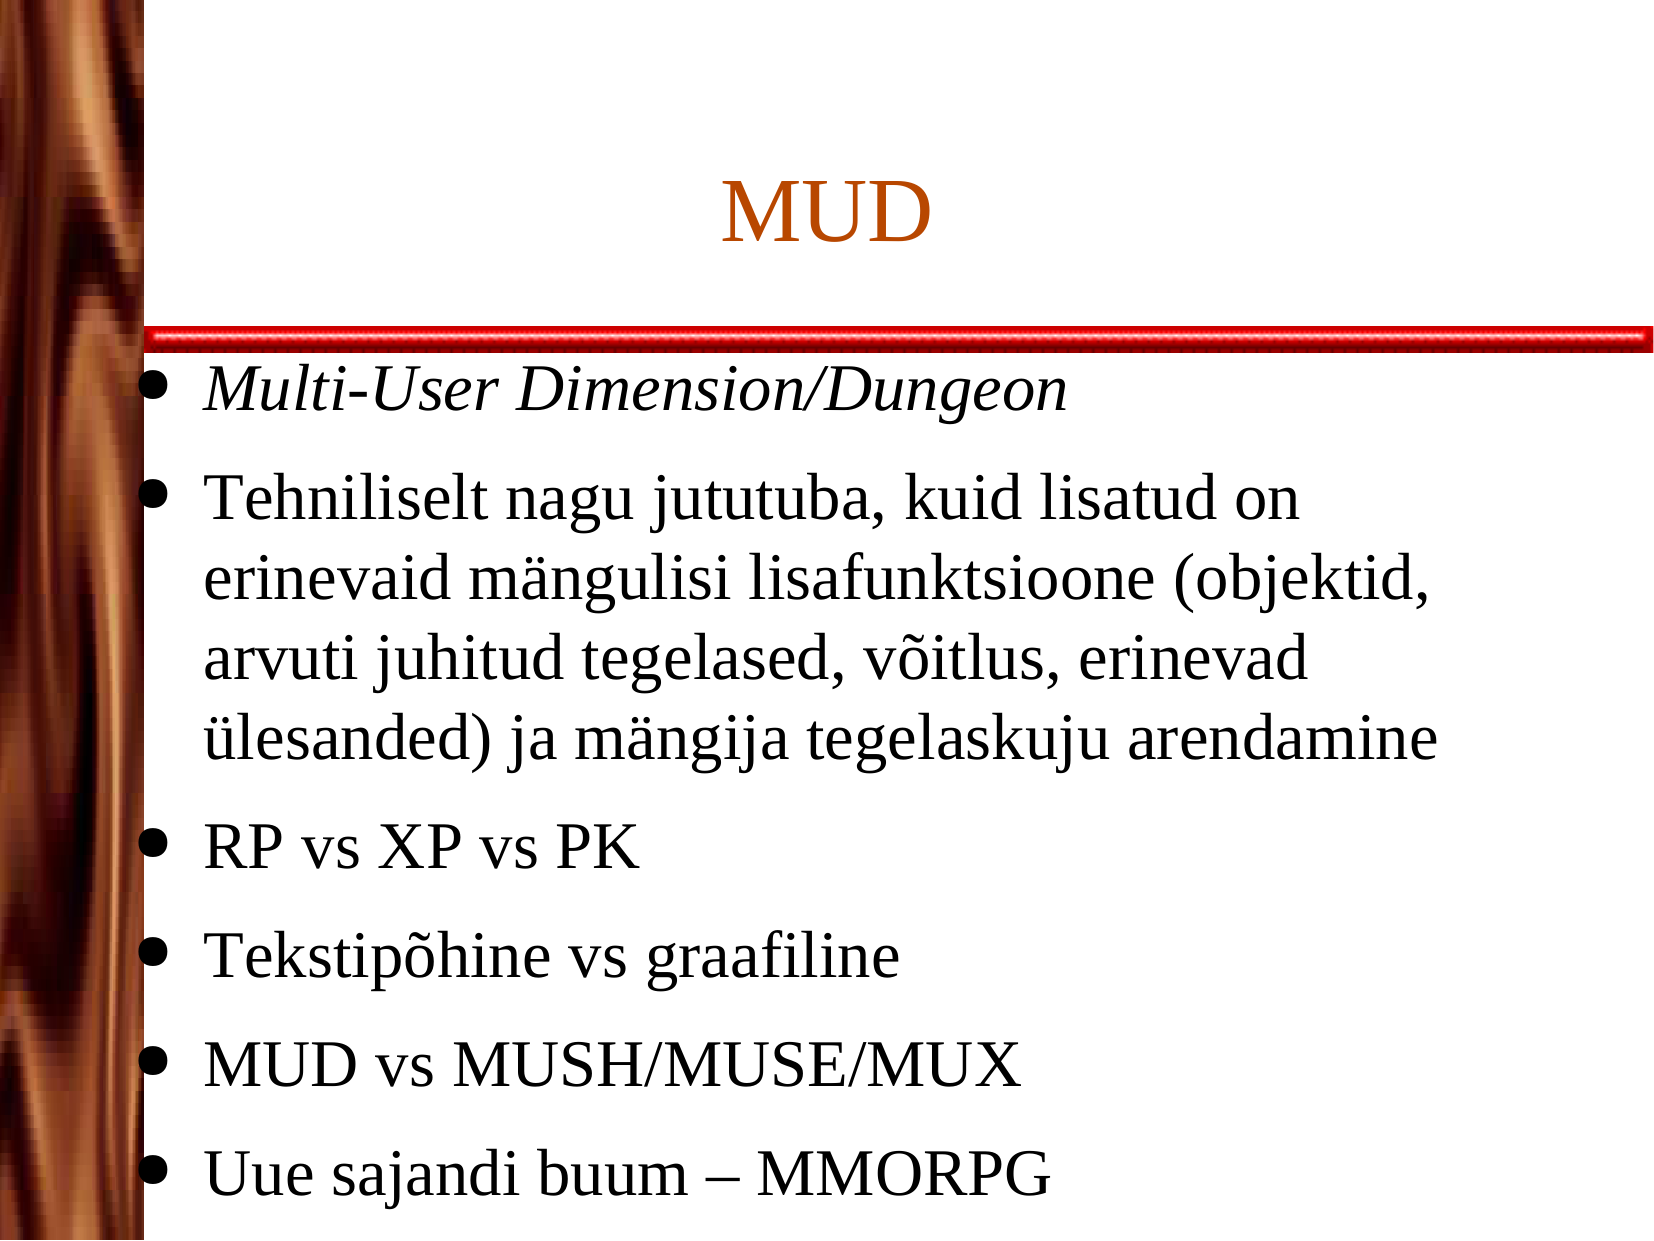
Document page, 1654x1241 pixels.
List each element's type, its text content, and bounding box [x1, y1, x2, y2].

picture [0, 0, 1654, 1240]
title MUD [121, 100, 1533, 312]
list Multi-User Dimension/Dungeon Tehniliselt nagu jututuba, kuid lisatud on erinevaid mängulisi lisafunktsioone (objektid, arvuti juhitud tegelased, võitlus, erinevad ülesanded) ja mängija tegelaskuju arendamine RP vs XP vs PK Tekstipõhine vs graafiline MUD vs MUSH/MUSE/MUX Uue sajandi buum – MMORPG [121, 344, 1533, 1205]
